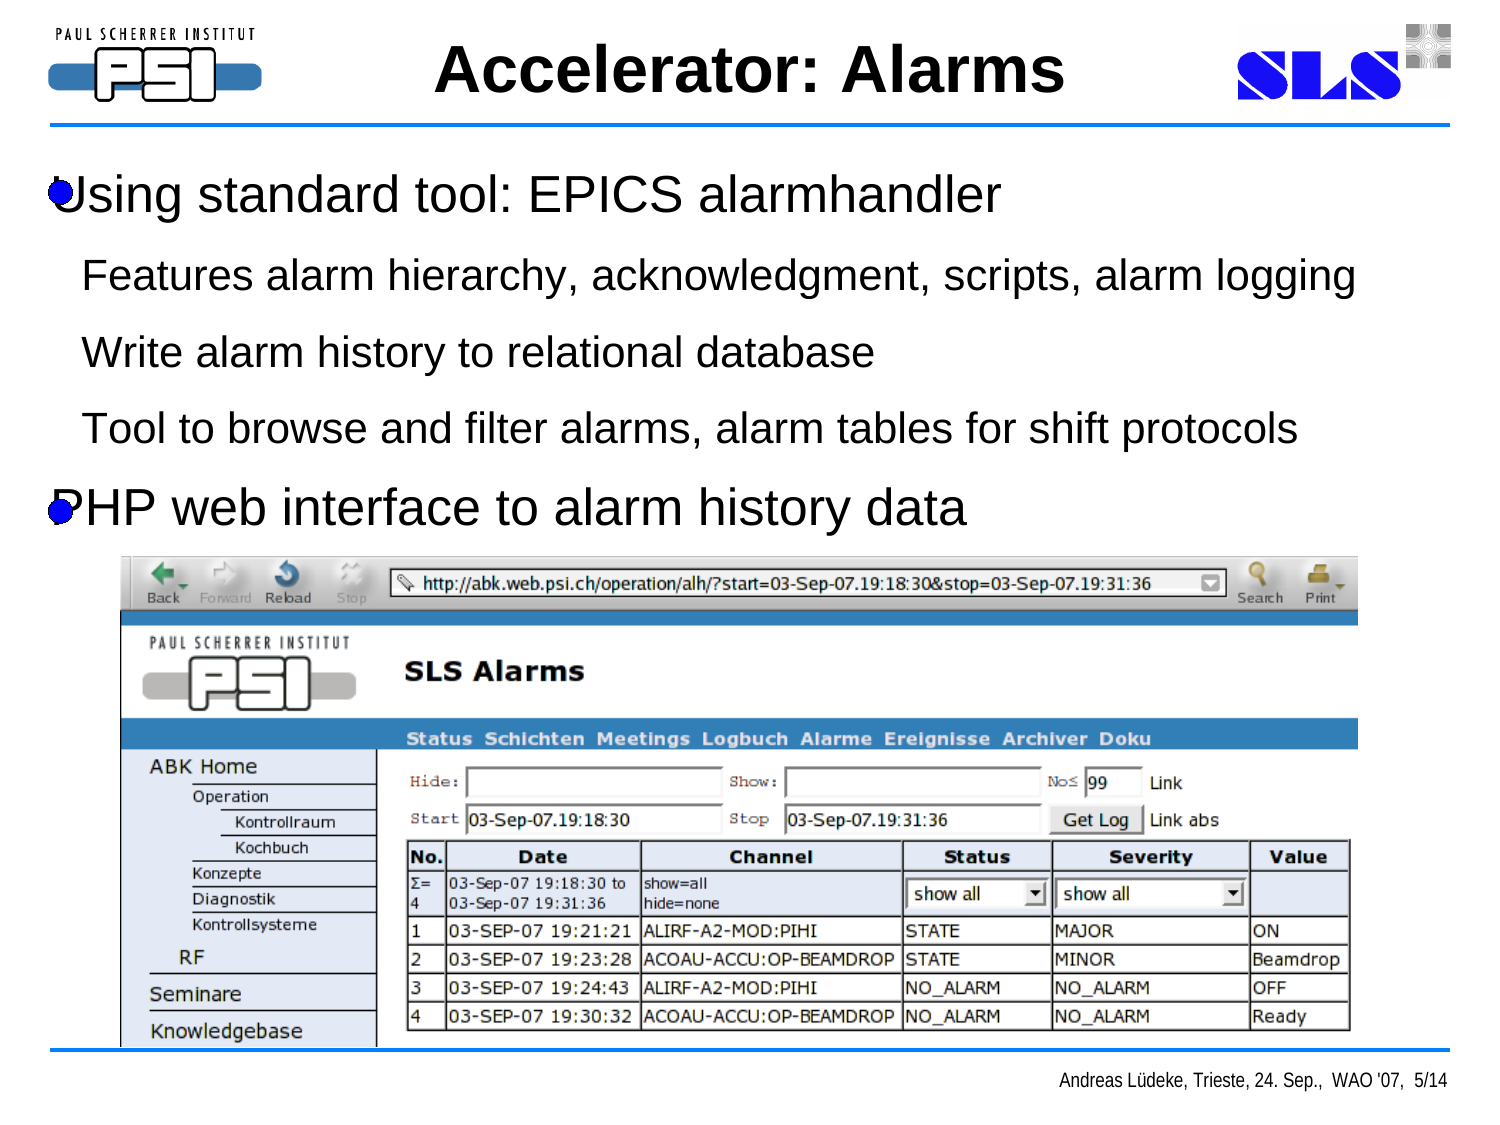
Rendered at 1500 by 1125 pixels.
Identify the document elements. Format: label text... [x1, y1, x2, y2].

picture [120, 556, 1358, 1047]
text_box [48, 180, 73, 205]
text_box [48, 499, 73, 524]
title Accelerator: Alarms [50, 25, 1451, 113]
list Using standard tool: EPICS alarmhandler Features alarm hierarchy, acknowledgment, scripts, alarm logging Write alarm history to relational database Tool to browse and filter alarms, alarm tables for shift protocols PHP web interface to alarm history data [50, 165, 1450, 559]
picture [37, 12, 276, 113]
